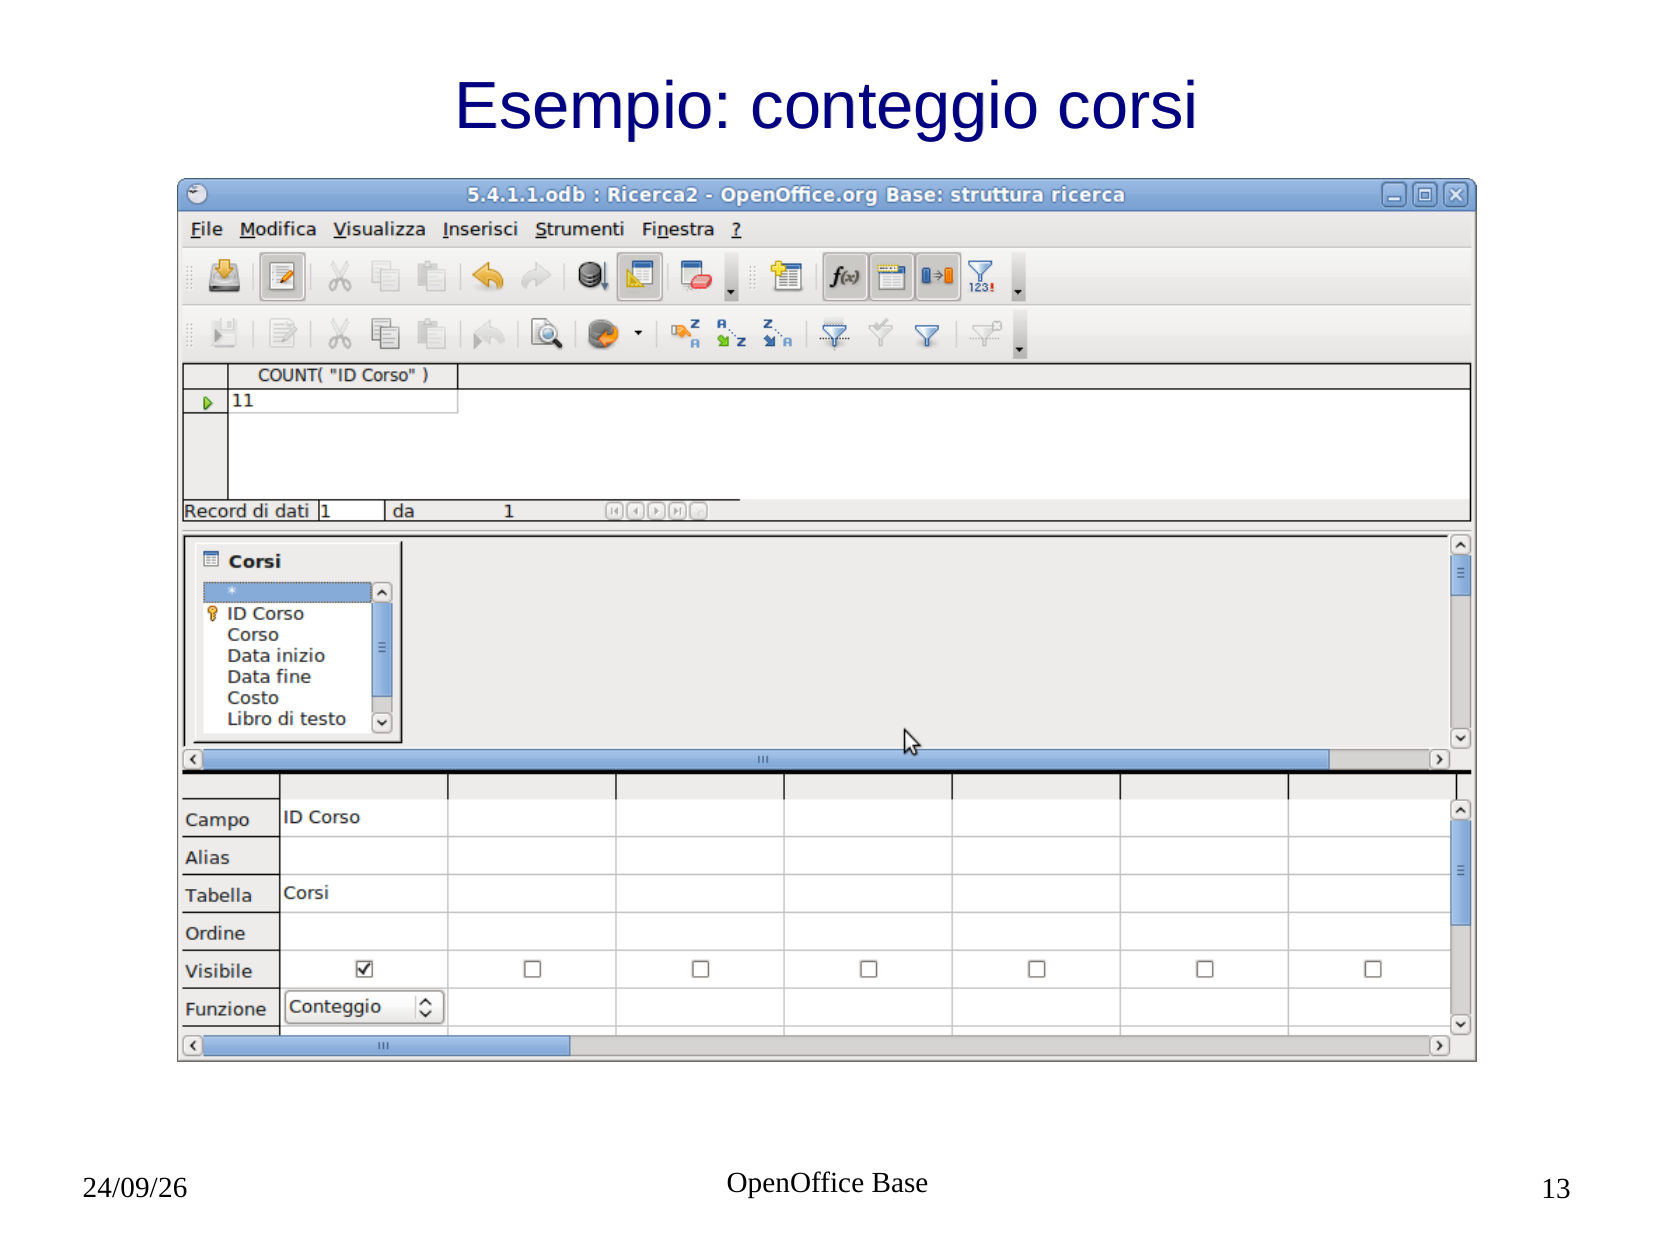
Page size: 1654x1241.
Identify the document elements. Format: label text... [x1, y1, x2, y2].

picture [177, 178, 1477, 1062]
title Esempio: conteggio corsi [82, 49, 1571, 161]
